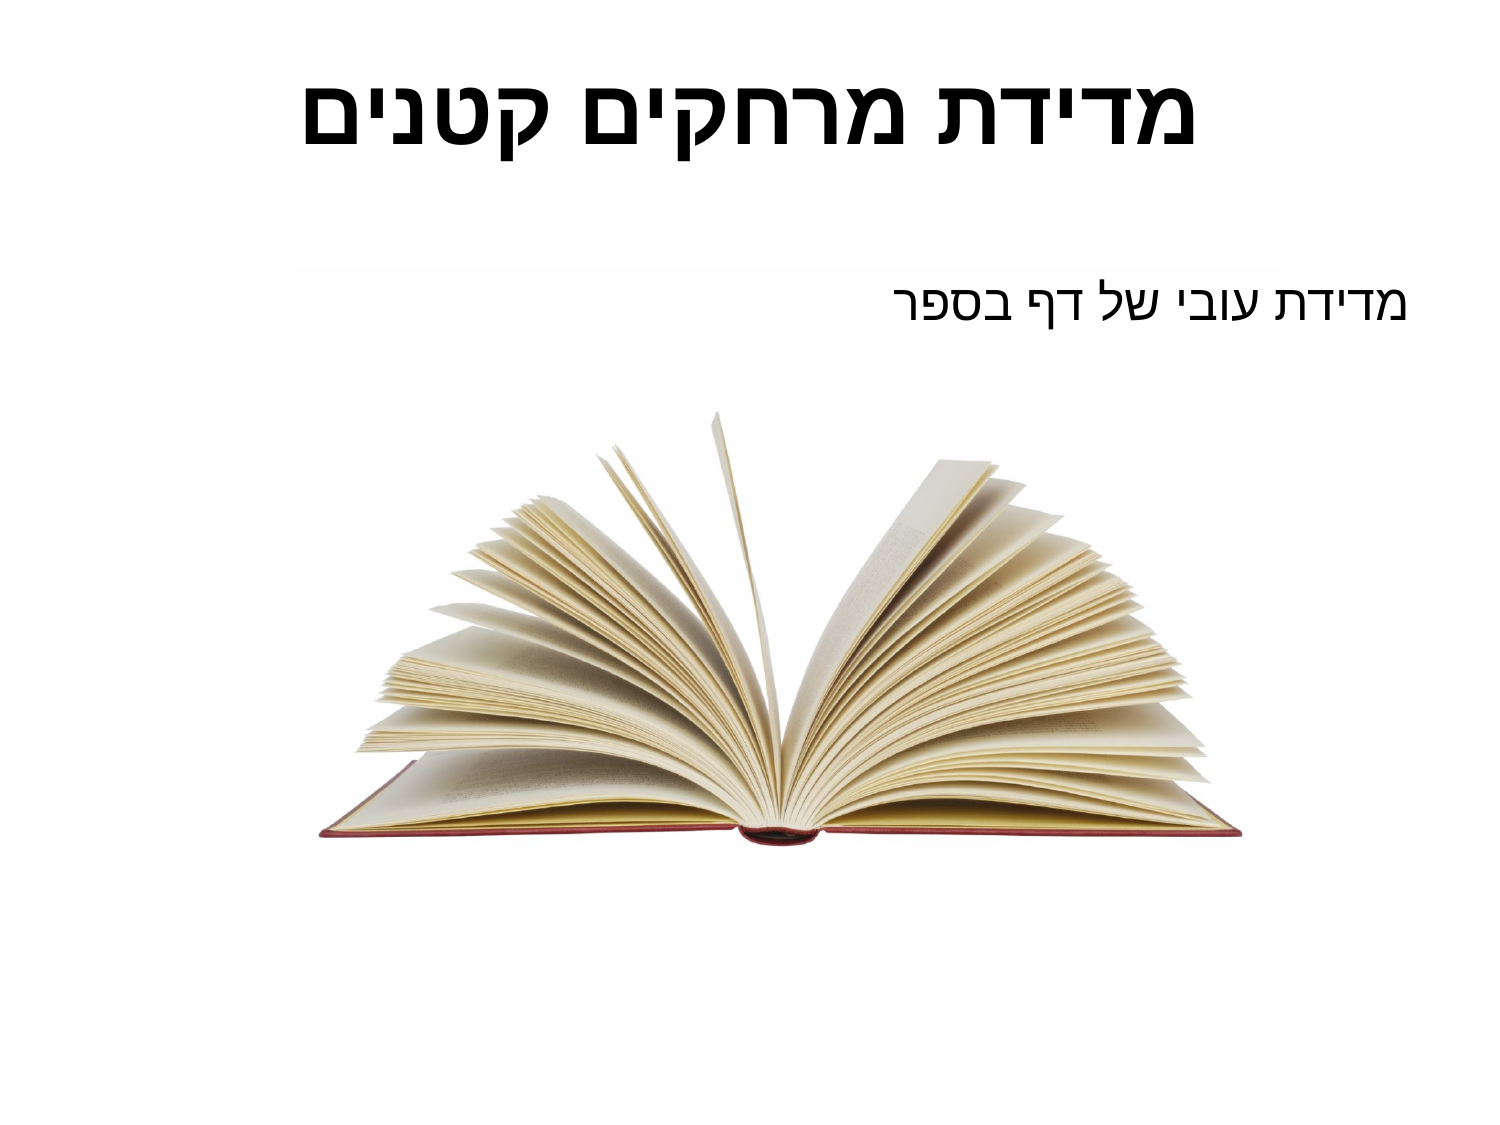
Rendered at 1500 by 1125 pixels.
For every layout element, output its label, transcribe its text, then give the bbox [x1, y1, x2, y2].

list מדידת עובי של דף בספר [75, 262, 1425, 1005]
title מדידת מרחקים קטנים [75, 45, 1425, 233]
